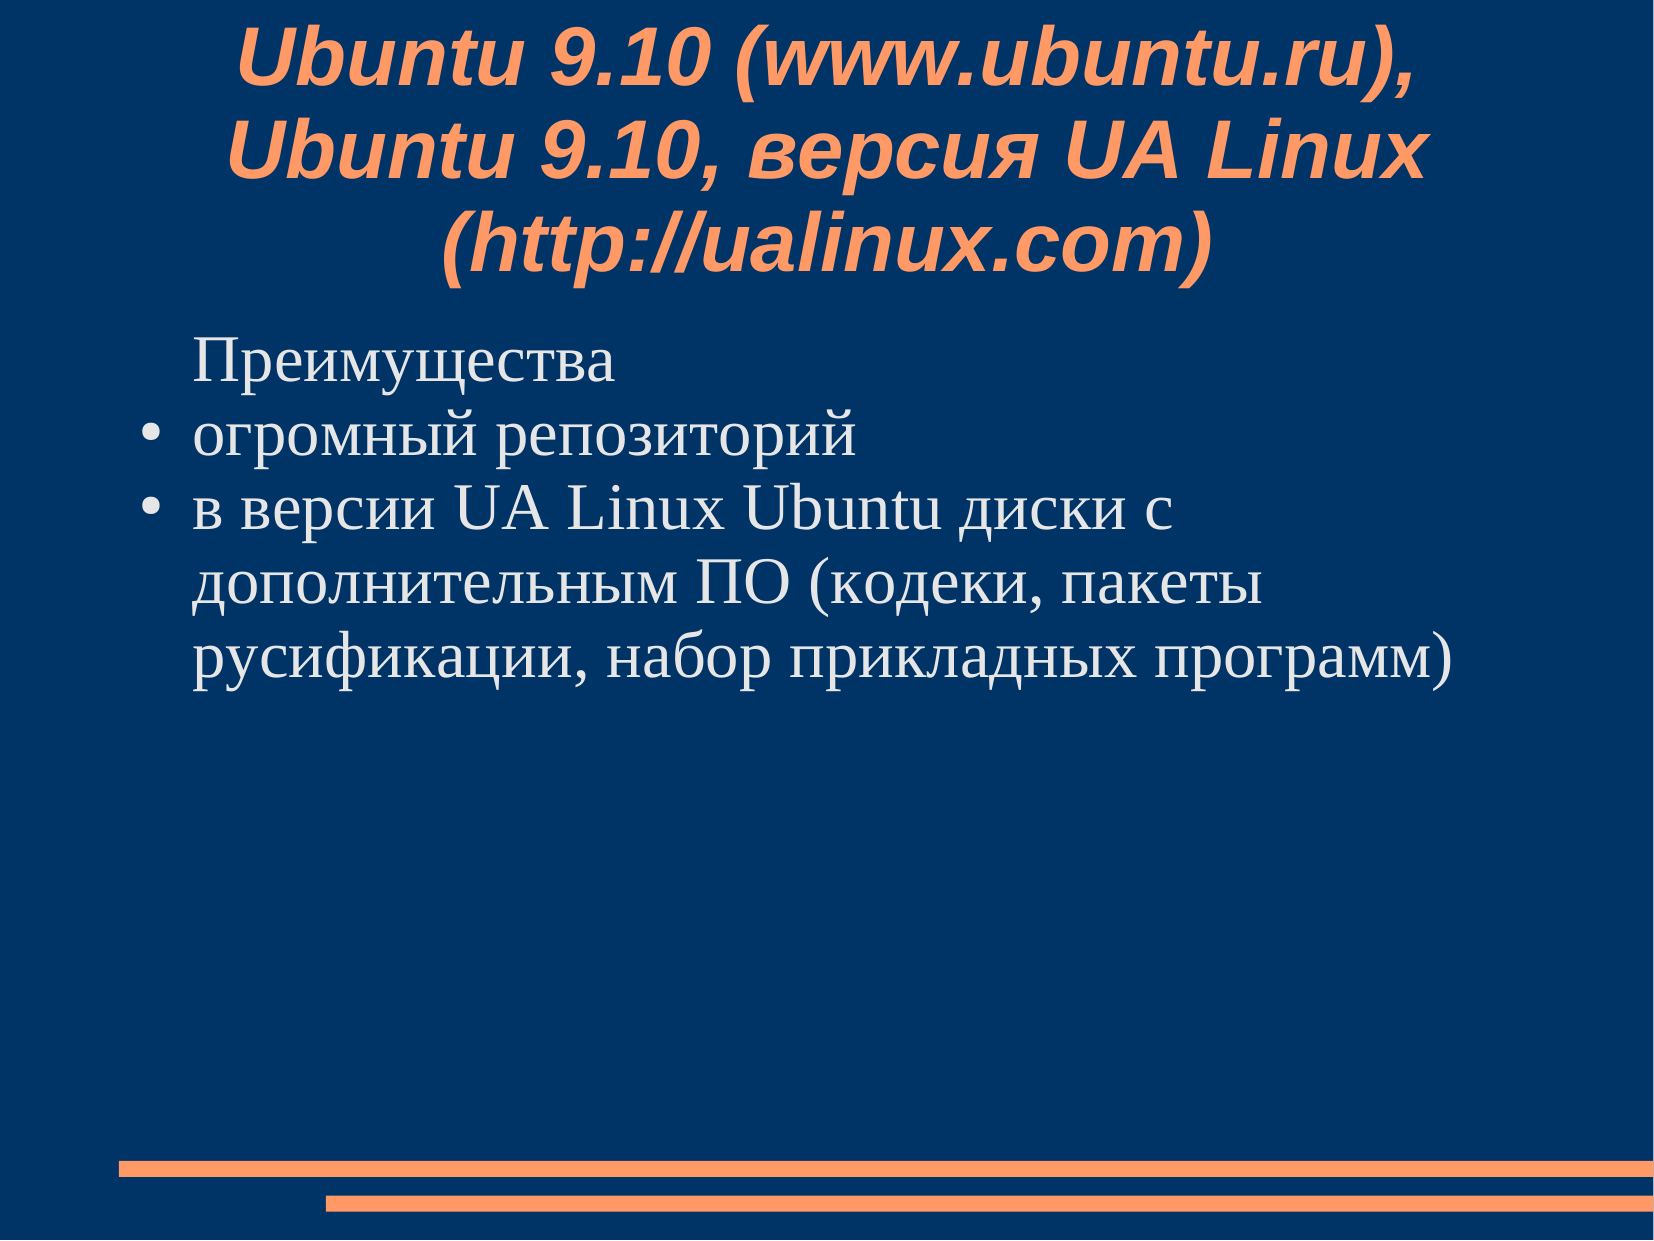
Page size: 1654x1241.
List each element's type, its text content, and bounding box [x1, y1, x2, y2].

list Преимущества огромный репозиторий в версии UA Linux Ubuntu диски с дополнительным ПО (кодеки, пакеты русификации, набор прикладных программ) [121, 322, 1561, 1126]
title Ubuntu 9.10 (www.ubuntu.ru), Ubuntu 9.10, версия UA Linux (http://ualinux.com) [121, 10, 1534, 290]
